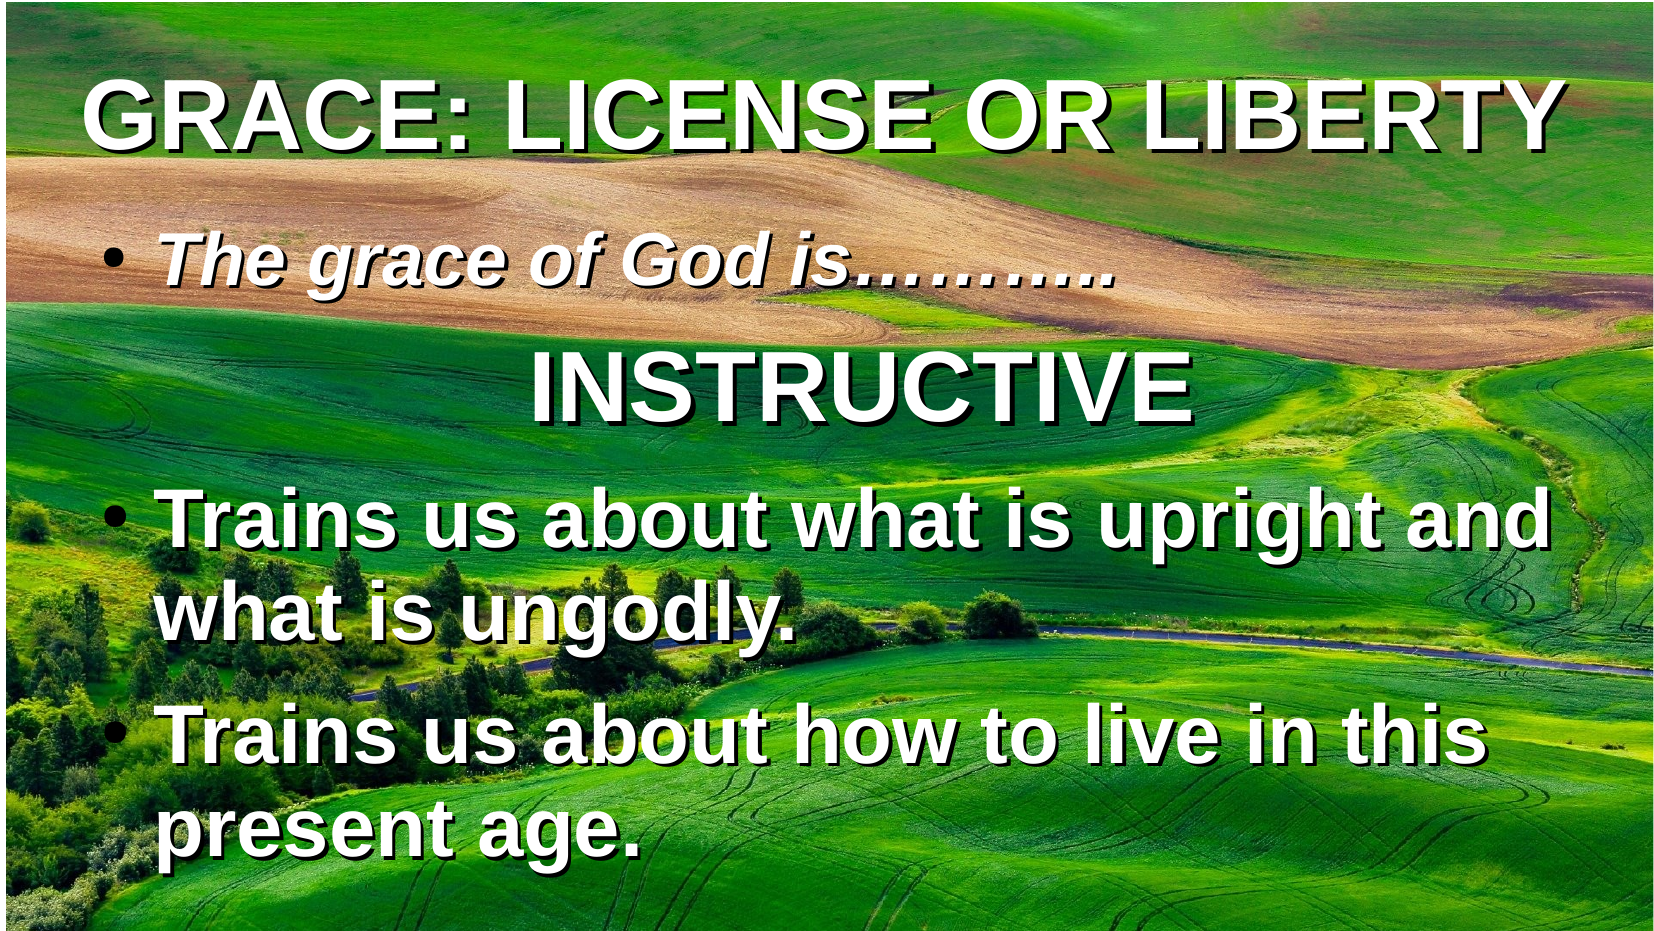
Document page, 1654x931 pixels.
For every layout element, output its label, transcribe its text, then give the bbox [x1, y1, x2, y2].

list The grace of God is……….. INSTRUCTIVE Trains us about what is upright and what is ungodly. Trains us about how to live in this present age. [82, 217, 1571, 901]
title GRACE: LICENSE OR LIBERTY [45, 2, 1606, 227]
picture [6, 2, 1654, 931]
